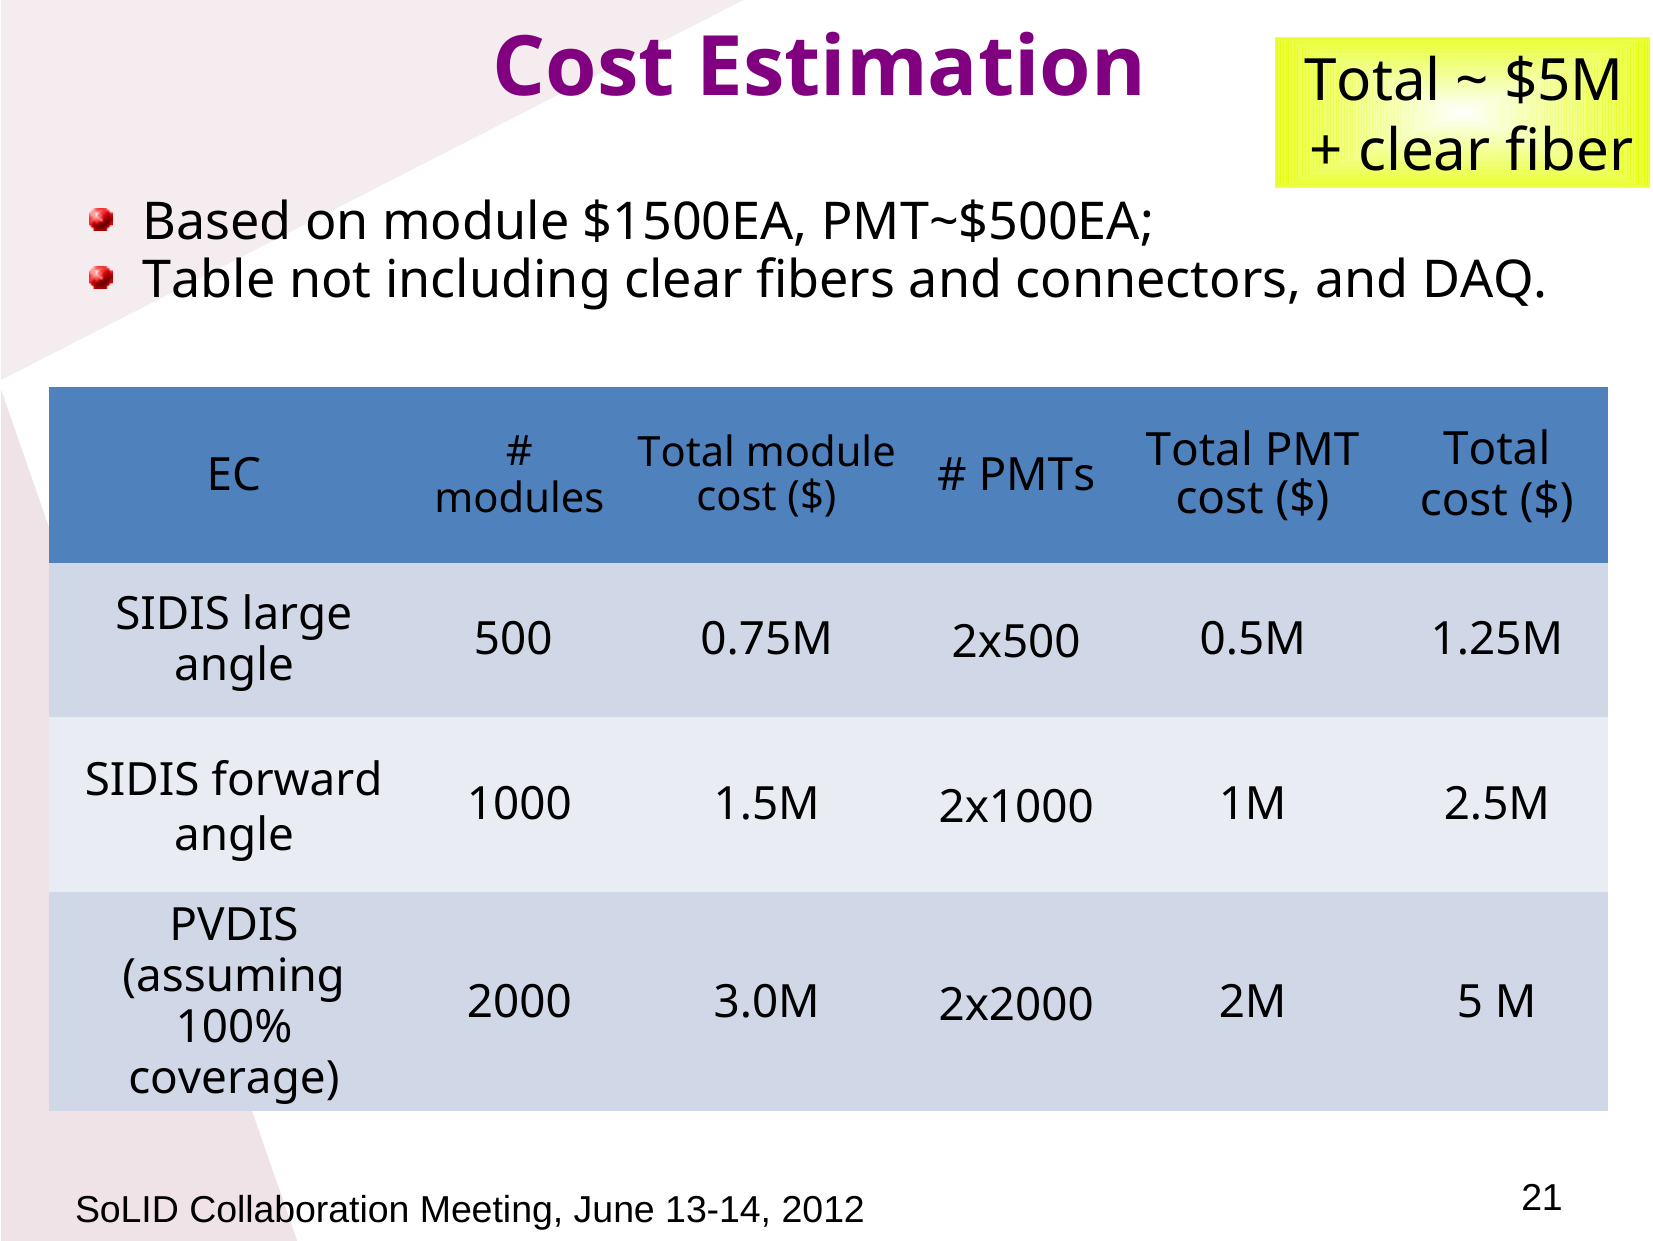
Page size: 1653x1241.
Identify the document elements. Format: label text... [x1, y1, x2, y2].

table_cell 2x500 [913, 563, 1120, 717]
table_cell PVDIS (assuming 100% coverage) [49, 892, 419, 1111]
table_header # PMTs [913, 441, 1120, 563]
table_cell SIDIS forward angle [49, 717, 419, 892]
table_header EC [49, 387, 419, 563]
table_cell 1M [1120, 717, 1386, 892]
table_cell 0.5M [1120, 563, 1386, 717]
table_cell 1000 [419, 717, 620, 892]
table_header Total cost ($) [1386, 441, 1608, 563]
table_cell 2x2000 [913, 892, 1120, 1111]
table_cell 2M [1120, 892, 1386, 1111]
table_cell 3.0M [620, 892, 913, 1111]
table_header Total module cost ($) [620, 441, 913, 563]
table_cell 2x1000 [913, 717, 1120, 892]
title Cost Estimation [68, 13, 1571, 152]
table_header Total PMT cost ($) [1120, 441, 1386, 563]
table_cell SIDIS large angle [49, 563, 419, 717]
table_cell 1.5M [620, 717, 913, 892]
table_cell 1.25M [1386, 563, 1608, 717]
table_header # modules [419, 441, 620, 563]
text_box Total ~ $5M + clear fiber [1275, 37, 1651, 188]
table_cell 2000 [419, 892, 620, 1111]
table_cell 0.75M [620, 563, 913, 717]
text_box Based on module $1500EA, PMT~$500EA; Table not including clear fibers and connectors, and DAQ. [75, 185, 1613, 441]
table_cell 5 M [1386, 892, 1608, 1111]
table_cell 2.5M [1386, 717, 1608, 892]
table_cell 500 [419, 563, 620, 717]
